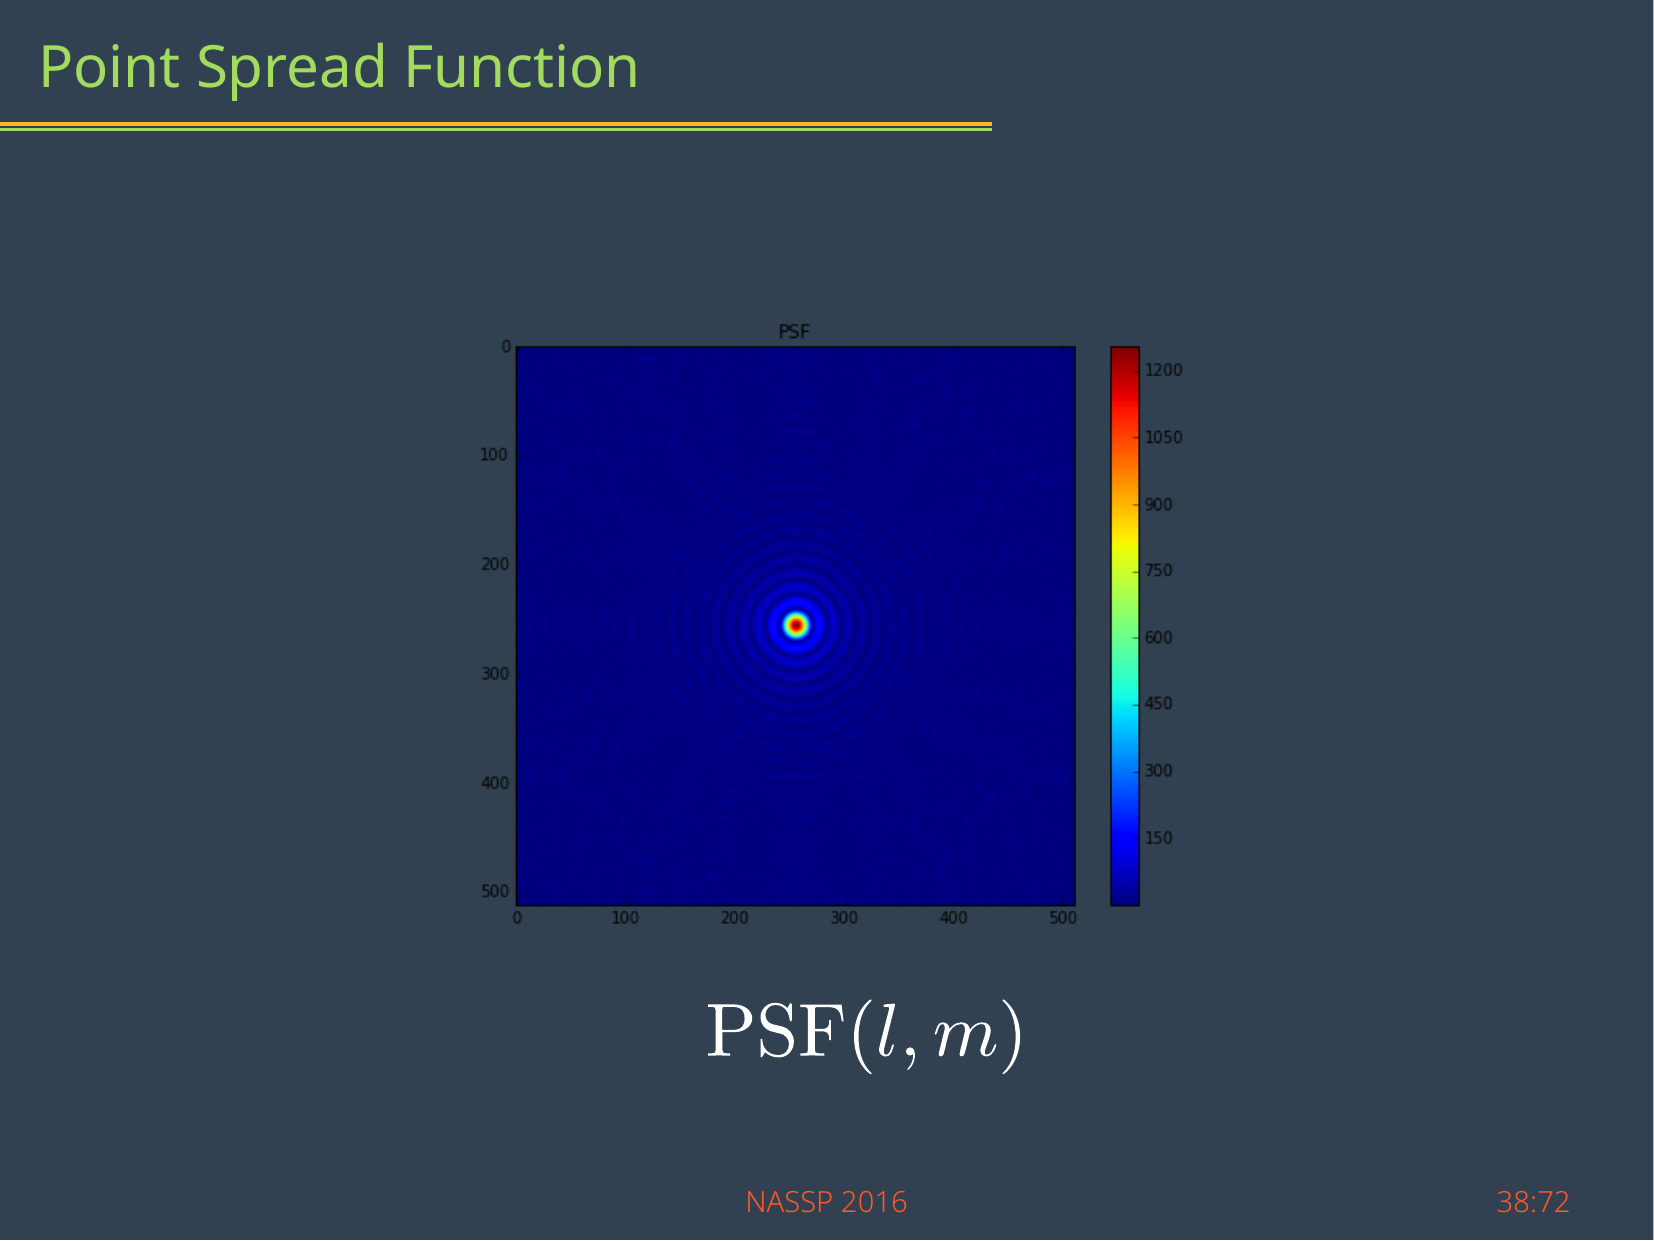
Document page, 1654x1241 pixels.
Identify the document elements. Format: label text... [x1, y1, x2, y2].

text_box [705, 999, 1028, 1075]
text_box Point Spread Function [23, 17, 1182, 103]
picture [469, 312, 1195, 938]
